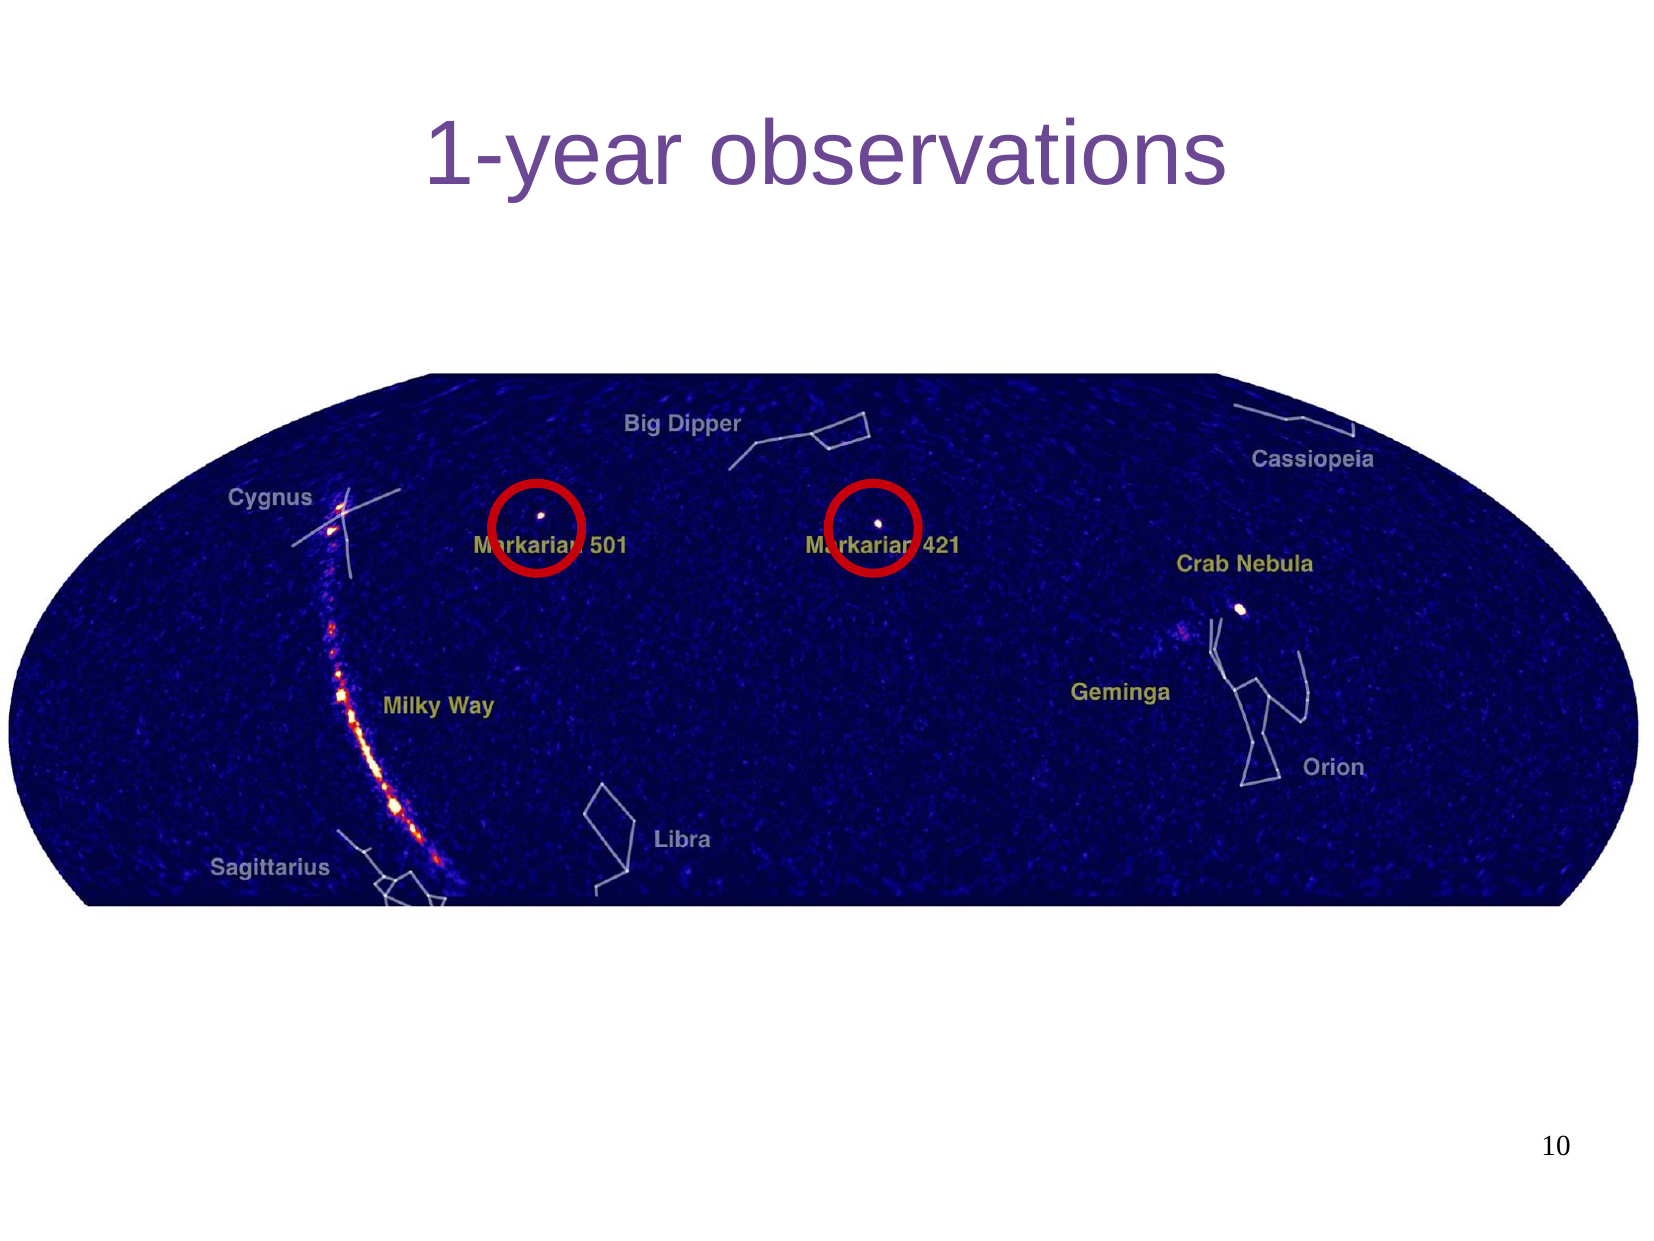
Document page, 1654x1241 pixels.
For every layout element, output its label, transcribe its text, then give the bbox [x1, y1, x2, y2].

title 1-year observations [82, 49, 1571, 257]
picture [0, 361, 1654, 930]
